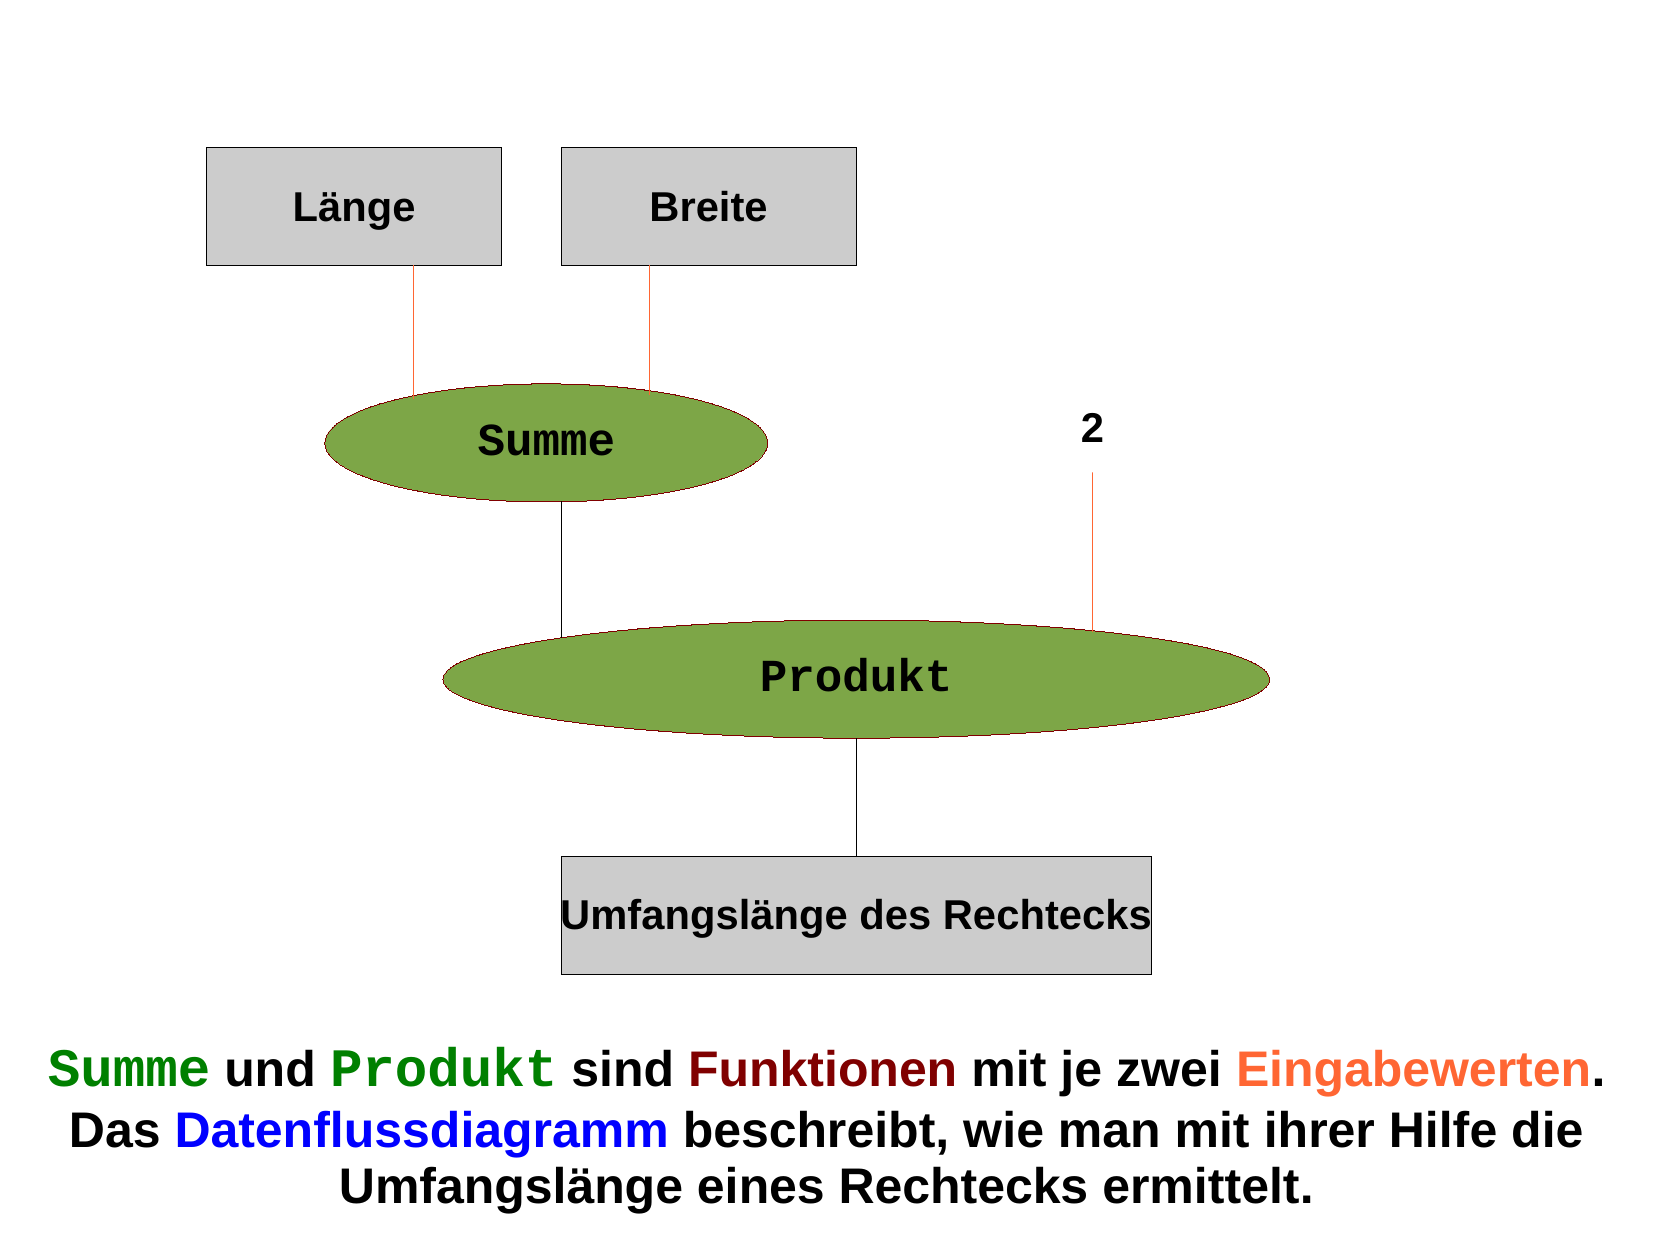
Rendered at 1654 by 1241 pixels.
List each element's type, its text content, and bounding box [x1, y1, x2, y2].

text_box Umfangslänge des Rechtecks [561, 856, 1152, 975]
text_box Länge [206, 147, 502, 266]
text_box 2 [1033, 383, 1152, 473]
text_box Summe und Produkt sind Funktionen mit je zwei Eingabewerten. Das Datenflussdiagramm beschreibt, wie man mit ihrer Hilfe die Umfangslänge eines Rechtecks ermittelt. [29, 1033, 1625, 1225]
text_box Breite [561, 147, 857, 266]
text_box Produkt [442, 620, 1270, 739]
text_box Summe [324, 383, 768, 502]
